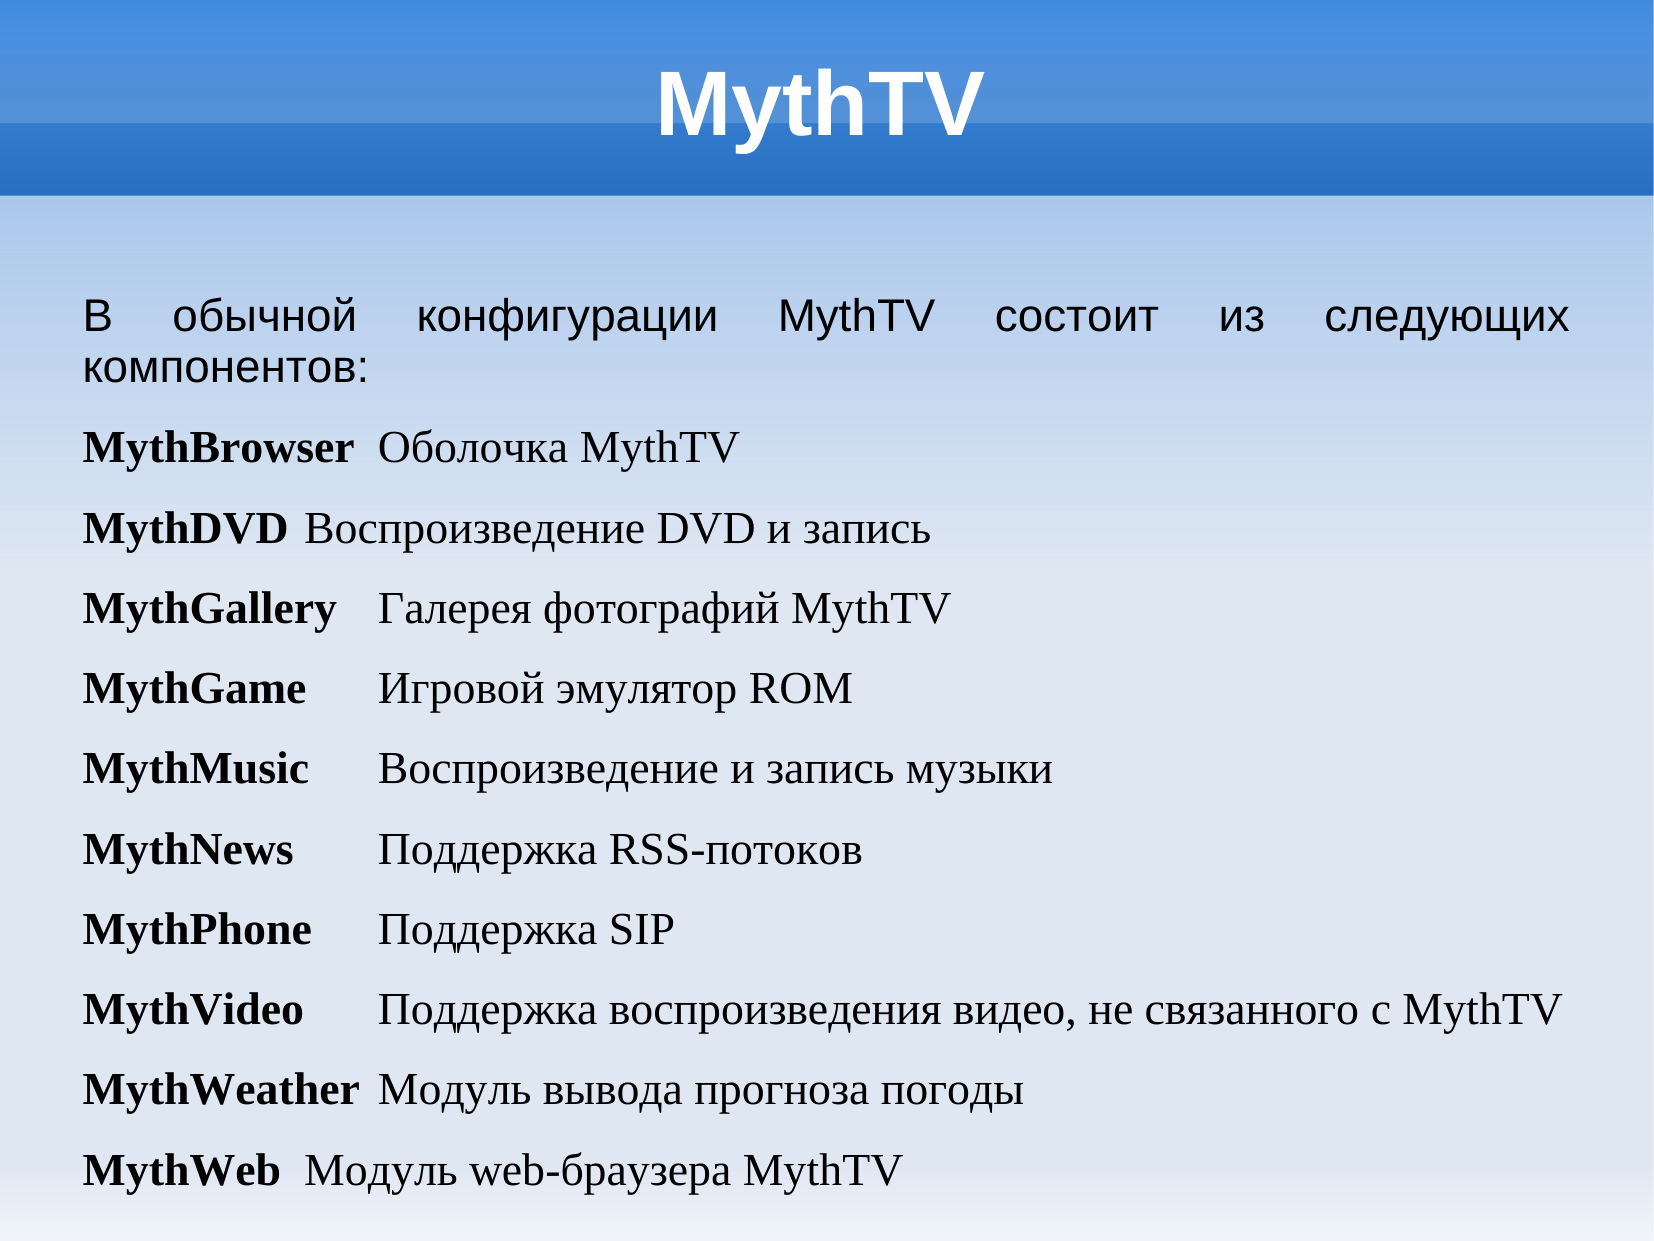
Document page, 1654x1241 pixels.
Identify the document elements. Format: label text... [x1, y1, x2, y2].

title MythTV [76, 7, 1565, 200]
list В обычной конфигурации MythTV состоит из следующих компонентов: MythBrowser Оболочка MythTV MythDVD Воспроизведение DVD и запись MythGallery Галерея фотографий MythTV MythGame Игровой эмулятор ROM MythMusic Воспроизведение и запись музыки MythNews Поддержка RSS-потоков MythPhone Поддержка SIP MythVideo Поддержка воспроизведения видео, не связанного с MythTV MythWeather Модуль вывода прогноза погоды MythWeb Модуль web-браузера MythTV [82, 290, 1571, 1196]
picture [0, 0, 1654, 1241]
